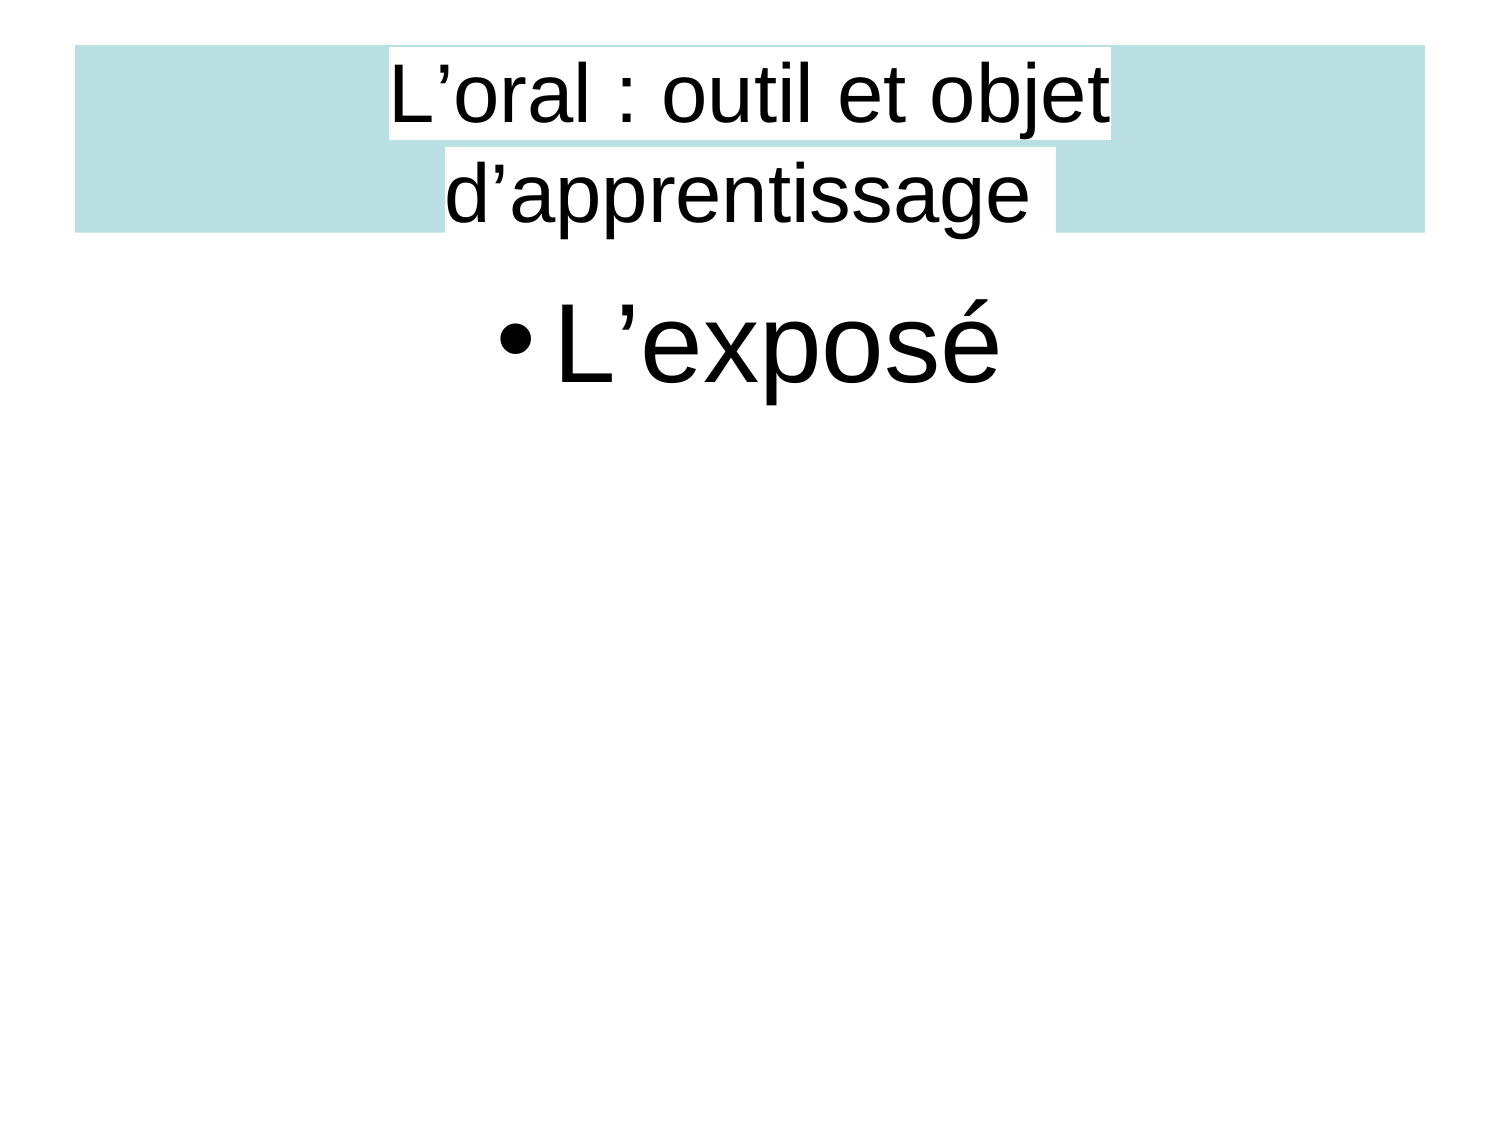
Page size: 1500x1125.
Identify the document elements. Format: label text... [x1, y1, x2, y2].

title L’oral : outil et objet d’apprentissage [75, 45, 1426, 233]
list L’exposé [75, 262, 1426, 1005]
